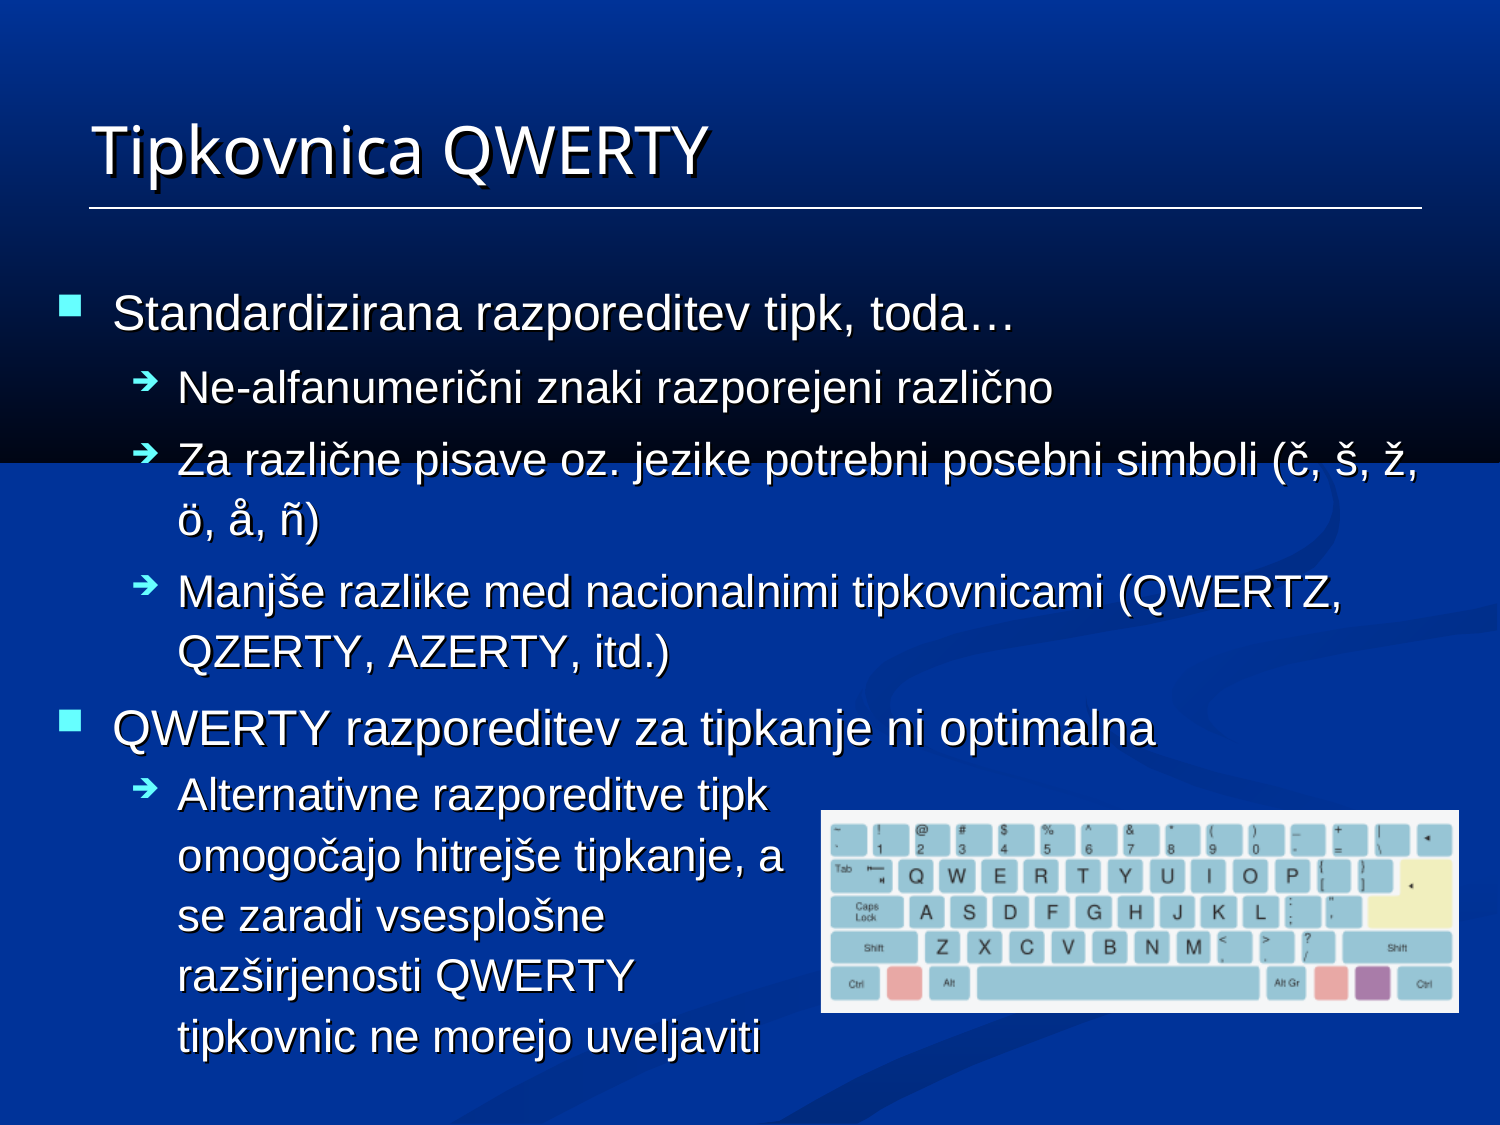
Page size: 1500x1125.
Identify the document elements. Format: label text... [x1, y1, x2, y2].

text_box Tipkovnica QWERTY [76, 54, 1352, 242]
text_box Alternativne razporeditve tipk omogočajo hitrejše tipkanje, a se zaradi vsesplošne razširjenosti QWERTY tipkovnic ne morejo uveljaviti [41, 751, 833, 1083]
list Standardizirana razporeditev tipk, toda… Ne-alfanumerični znaki razporejeni različno Za različne pisave oz. jezike potrebni posebni simboli (č, š, ž, ö, å, ñ) Manjše razlike med nacionalnimi tipkovnicami (QWERTZ, QZERTY, AZERTY, itd.) QWERTY razporeditev za tipkanje ni optimalna [41, 267, 1471, 1083]
picture [833, 810, 1459, 1013]
